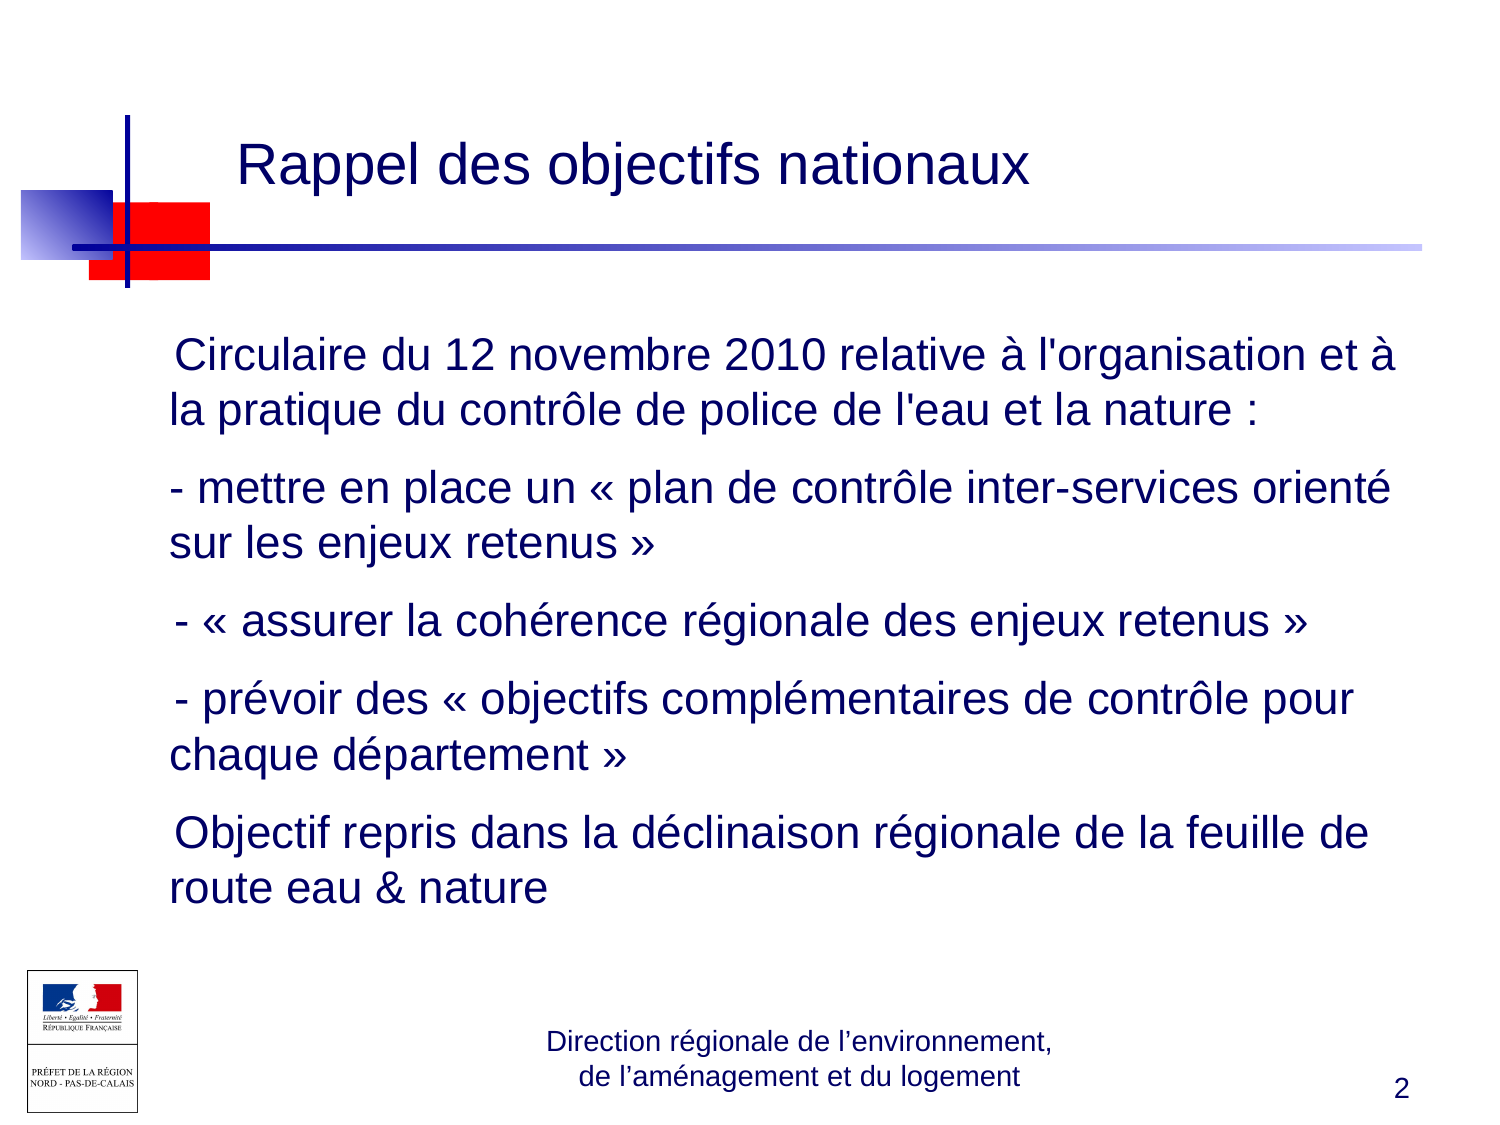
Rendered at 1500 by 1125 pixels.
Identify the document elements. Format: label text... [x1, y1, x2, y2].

list Circulaire du 12 novembre 2010 relative à l'organisation et à la pratique du contrôle de police de l'eau et la nature : - mettre en place un « plan de contrôle inter-services orienté sur les enjeux retenus » - « assurer la cohérence régionale des enjeux retenus » - prévoir des « objectifs complémentaires de contrôle pour chaque département » Objectif repris dans la déclinaison régionale de la feuille de route eau & nature [169, 324, 1418, 1017]
title Rappel des objectifs nationaux [236, 109, 1447, 213]
picture [27, 970, 138, 1113]
